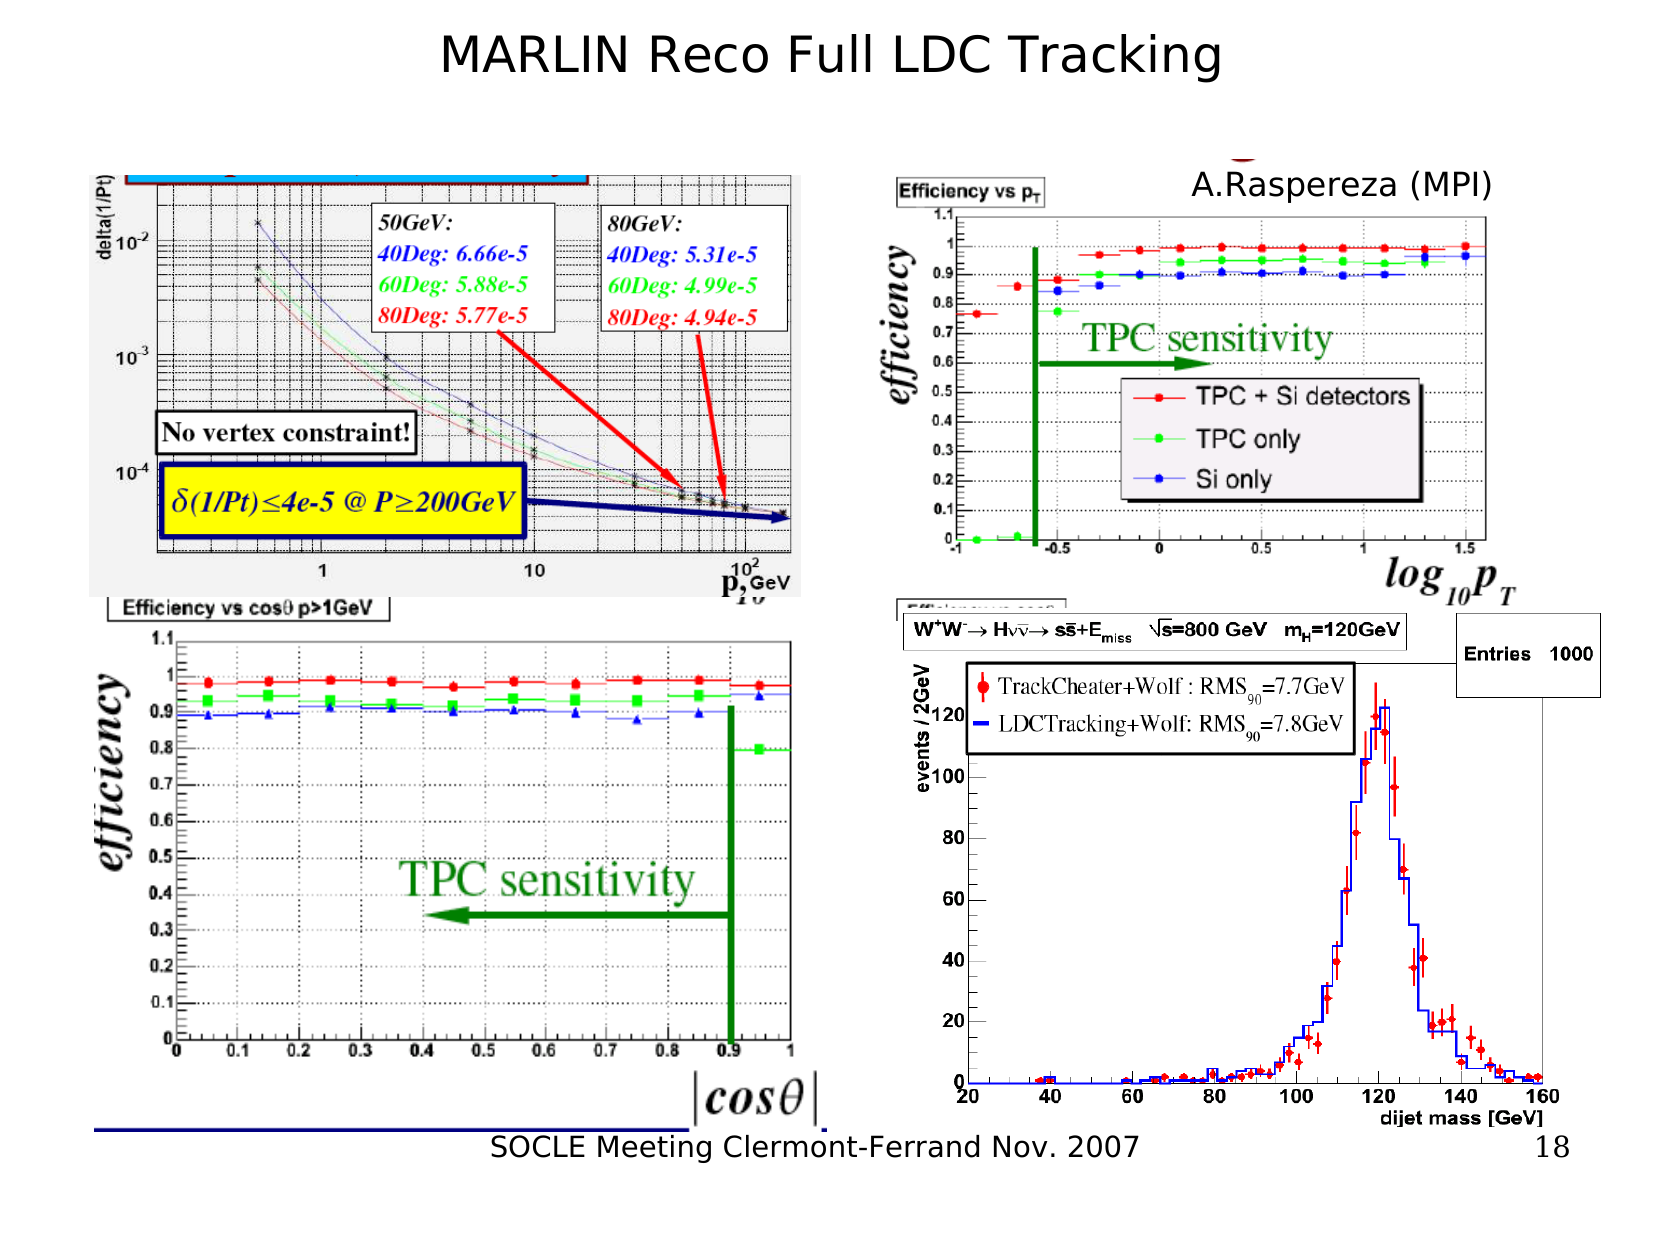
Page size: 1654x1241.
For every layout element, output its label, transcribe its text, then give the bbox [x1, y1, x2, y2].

text_box MARLIN Reco Full LDC Tracking [424, 18, 1222, 92]
picture [878, 159, 1606, 1127]
picture [89, 175, 827, 1132]
text_box A.Raspereza (MPI) [1176, 158, 1504, 212]
